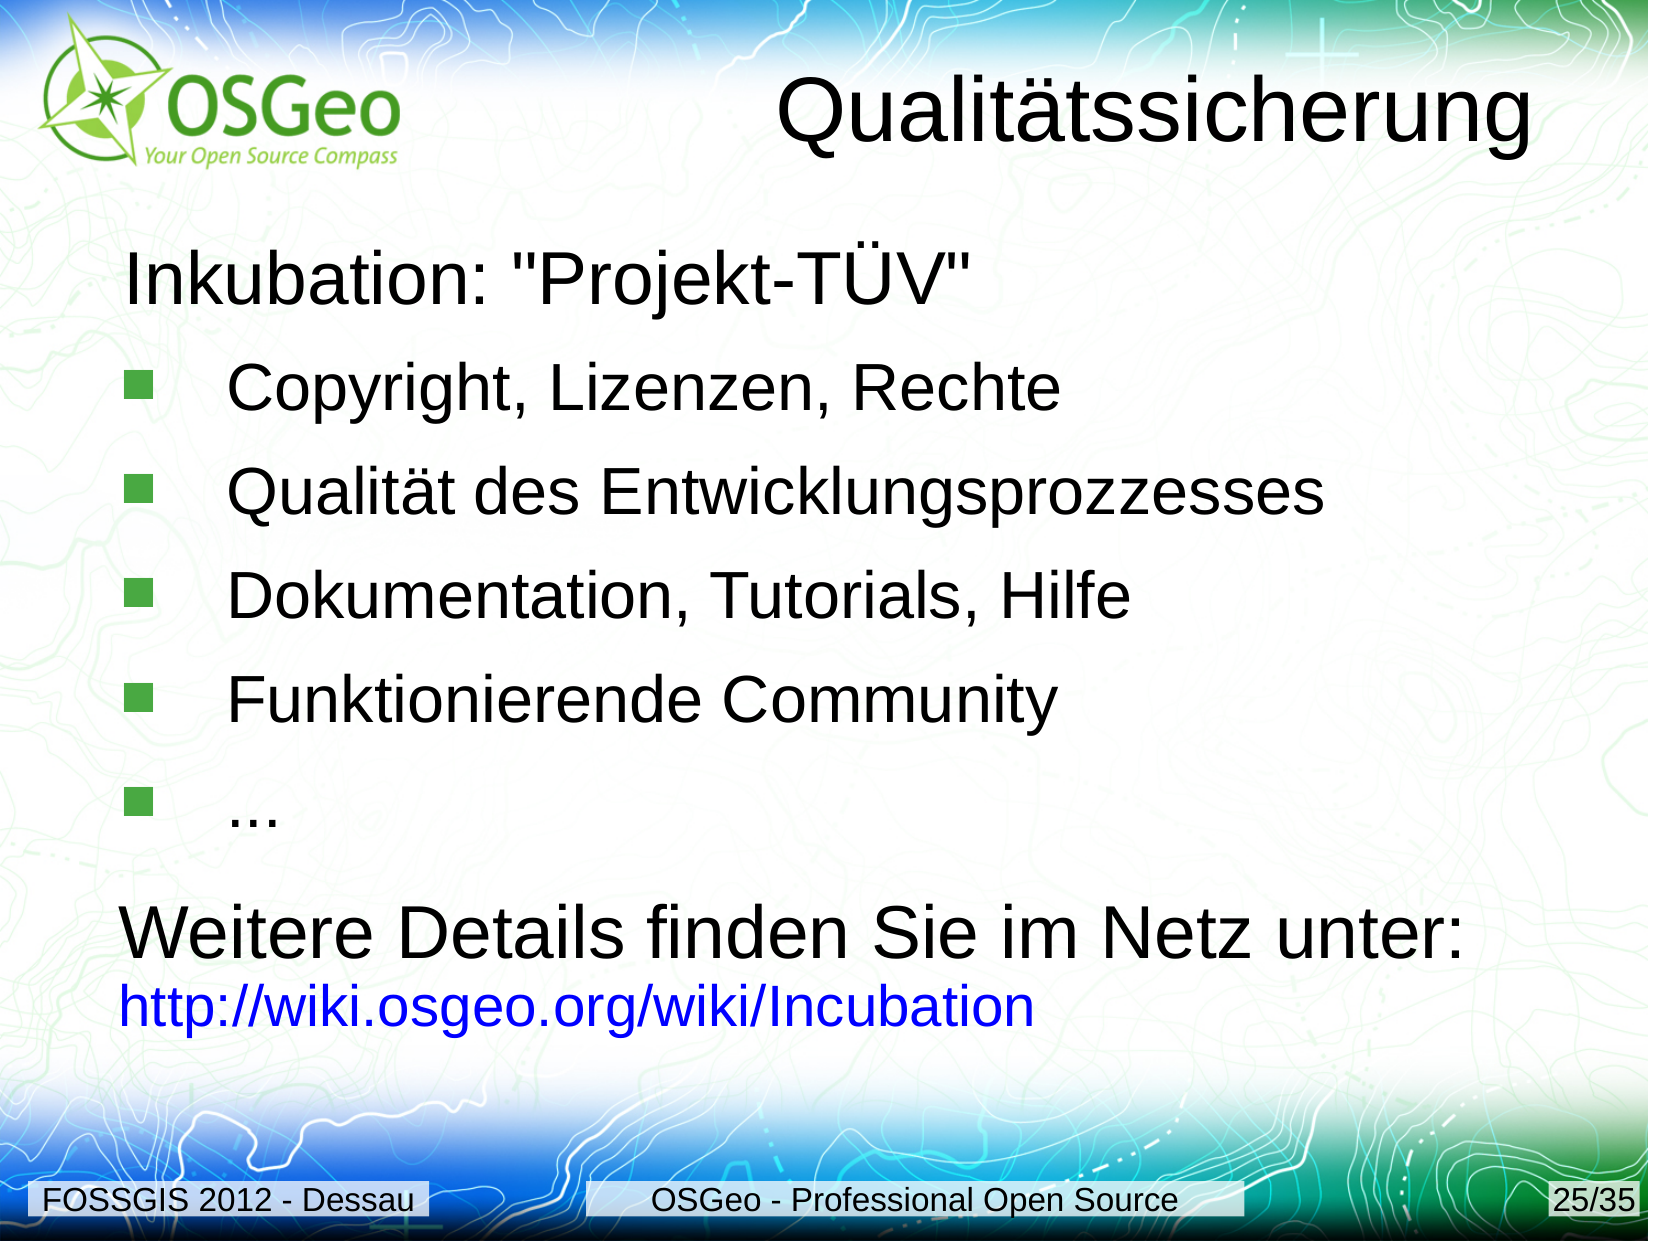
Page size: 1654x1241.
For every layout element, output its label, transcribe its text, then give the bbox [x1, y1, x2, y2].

text_box Weitere Details finden Sie im Netz unter: http://wiki.osgeo.org/wiki/Incubation [103, 882, 1508, 1085]
list Inkubation: "Projekt-TÜV" Copyright, Lizenzen, Rechte Qualität des Entwicklungsprozzesses Dokumentation, Tutorials, Hilfe Funktionierende Community ... [123, 236, 1563, 842]
title Qualitätssicherung [58, 35, 1536, 184]
picture [0, 0, 1648, 1241]
